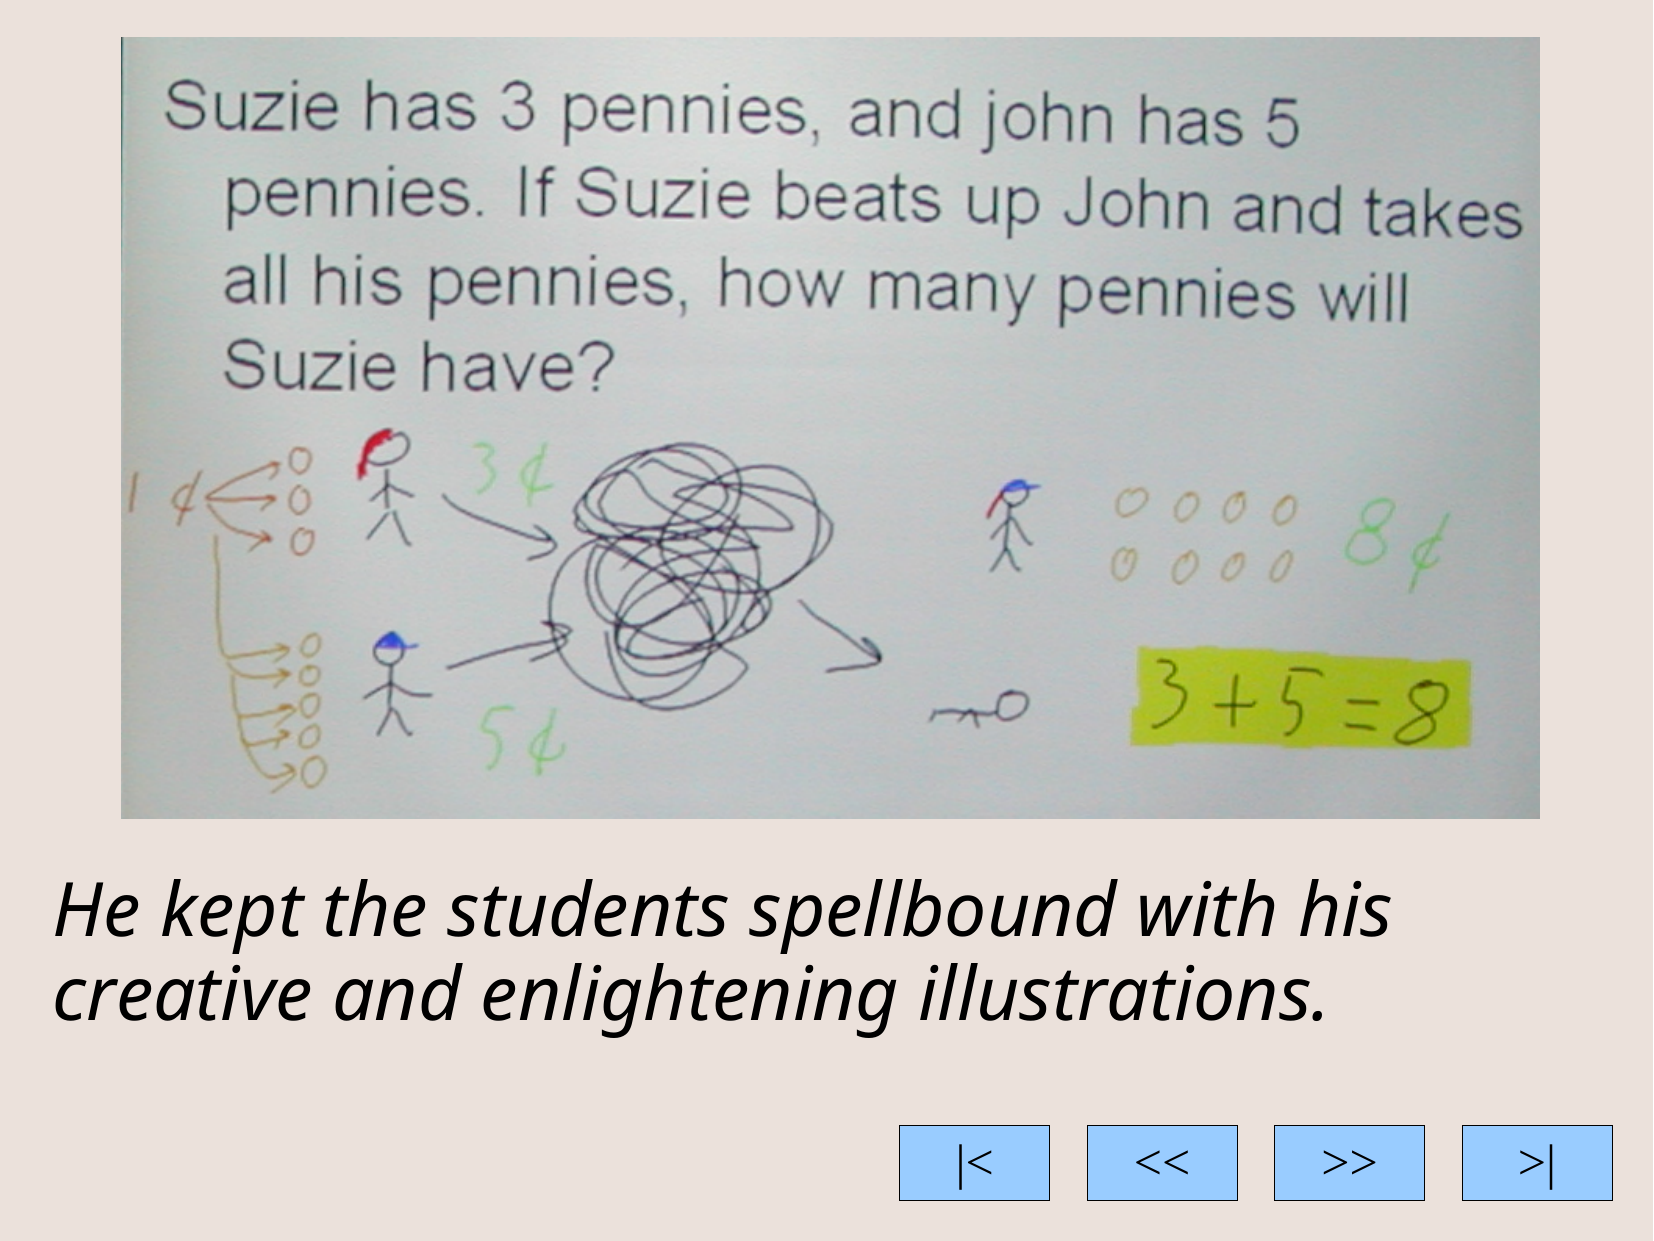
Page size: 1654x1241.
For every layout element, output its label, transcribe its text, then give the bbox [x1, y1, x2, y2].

picture [121, 37, 1540, 819]
text_box He kept the students spellbound with his creative and enlightening illustrations. [37, 862, 1613, 1084]
